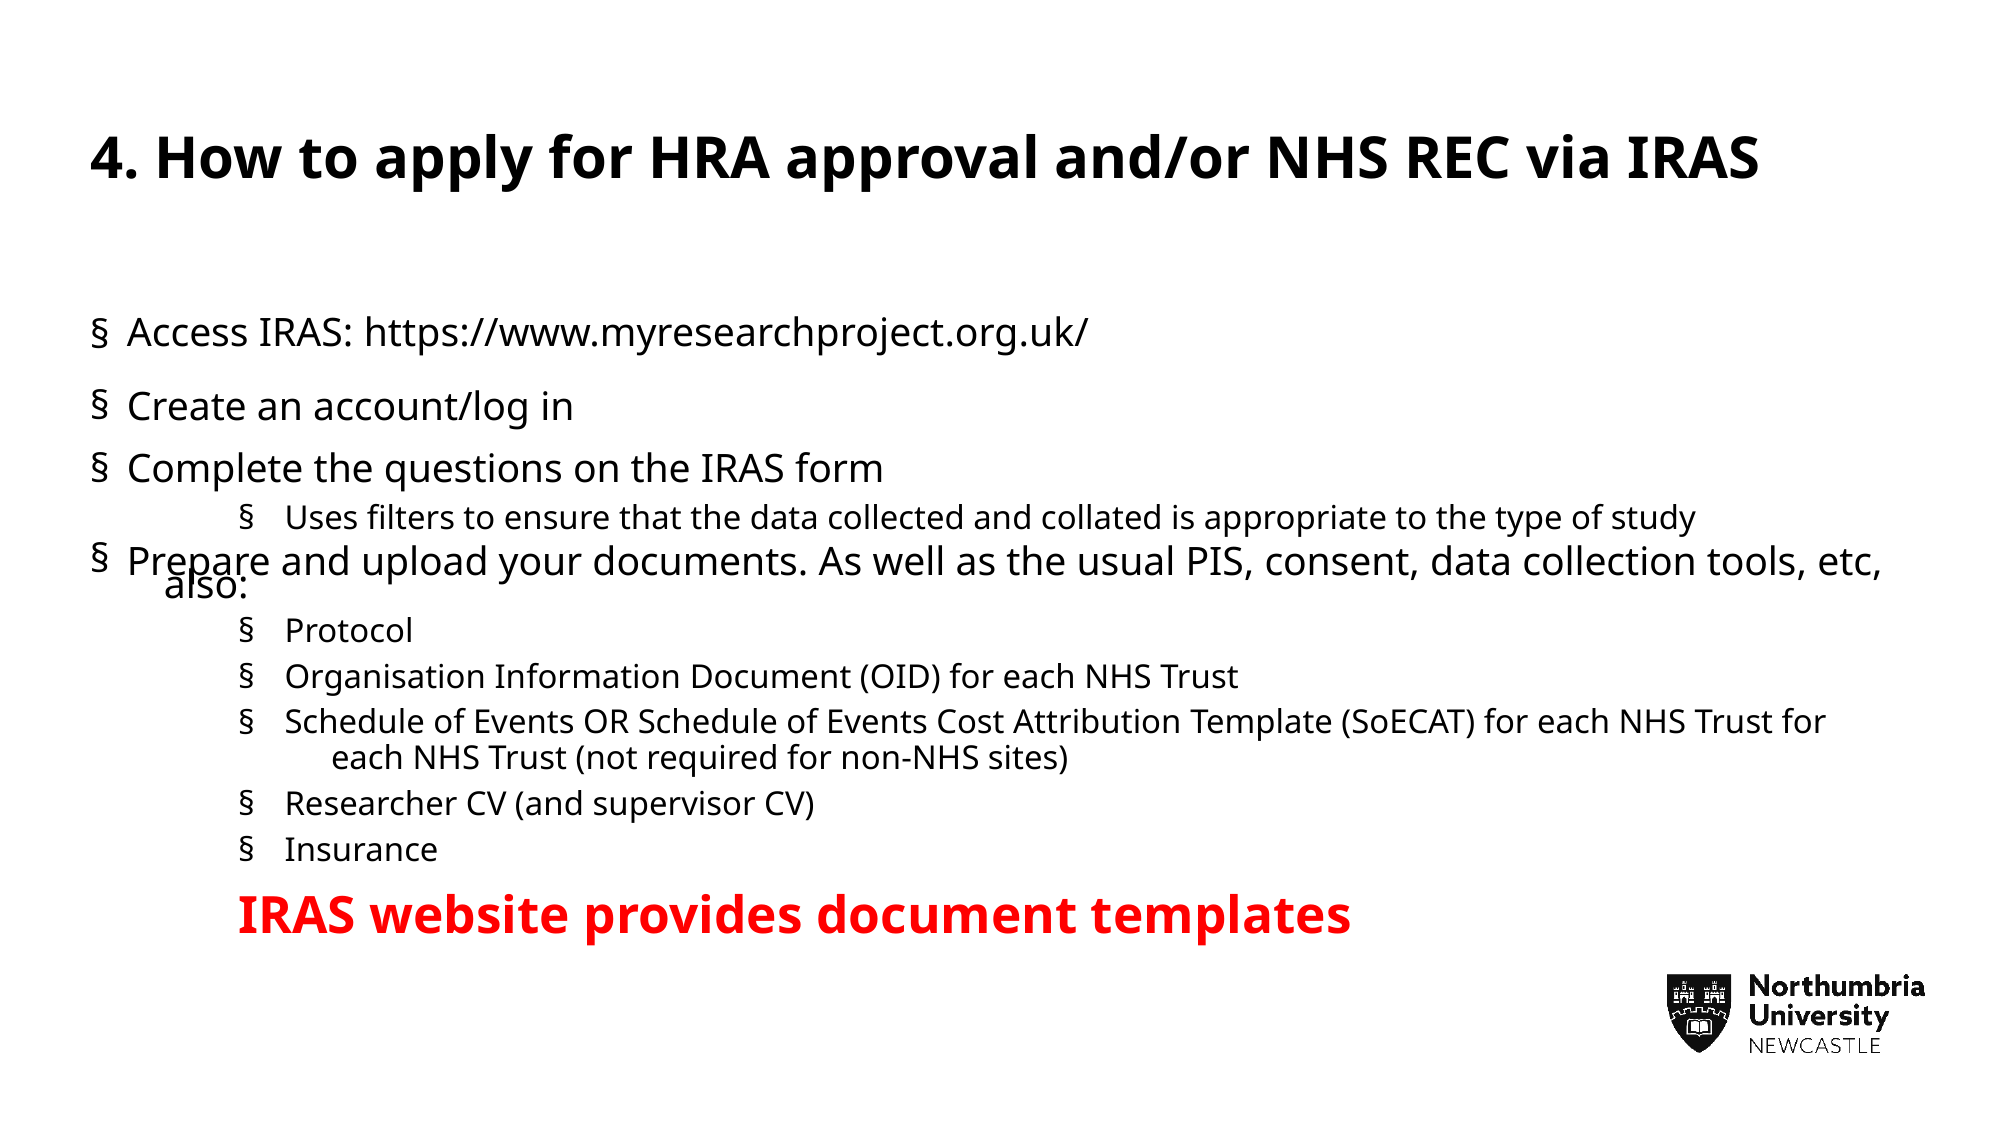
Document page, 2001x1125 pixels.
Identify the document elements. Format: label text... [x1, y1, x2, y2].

title 4. How to apply for HRA approval and/or NHS REC via IRAS [75, 101, 1925, 289]
list Access IRAS: https://www.myresearchproject.org.uk/ Create an account/log in Complete the questions on the IRAS form Uses filters to ensure that the data collected and collated is appropriate to the type of study Prepare and upload your documents. As well as the usual PIS, consent, data collection tools, etc, also: Protocol Organisation Information Document (OID) for each NHS Trust Schedule of Events OR Schedule of Events Cost Attribution Template (SoECAT) for each NHS Trust for each NHS Trust (not required for non-NHS sites) Researcher CV (and supervisor CV) Insurance IRAS website provides document templates [74, 299, 1923, 948]
